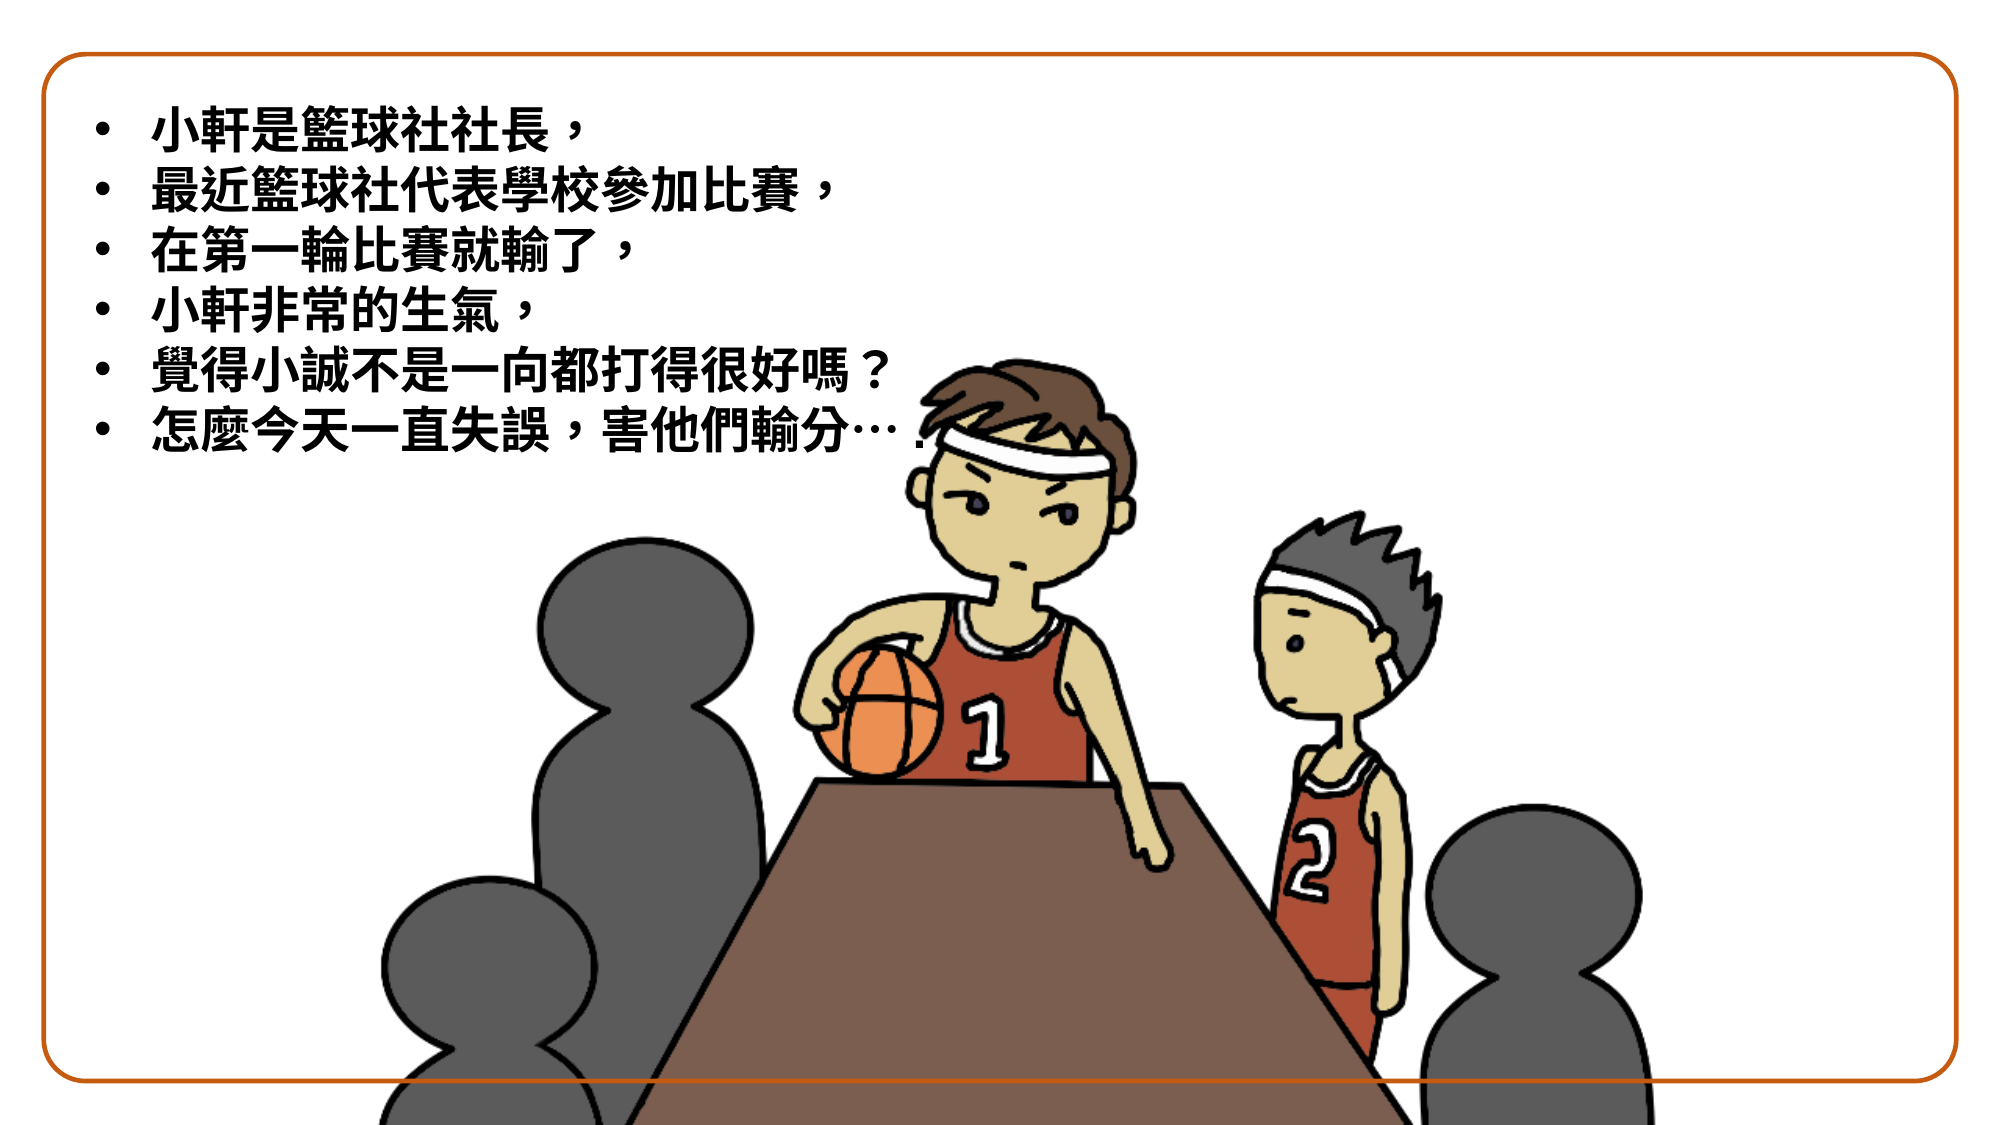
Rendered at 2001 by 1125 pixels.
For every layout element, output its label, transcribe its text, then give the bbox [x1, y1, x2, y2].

picture [47, 322, 1953, 1078]
text_box 小軒是籃球社社長， 最近籃球社代表學校參加比賽， 在第一輪比賽就輸了， 小軒非常的生氣， 覺得小誠不是一向都打得很好嗎？ 怎麼今天一直失誤，害他們輸分…. [79, 91, 1240, 466]
picture [0, 322, 2000, 1125]
